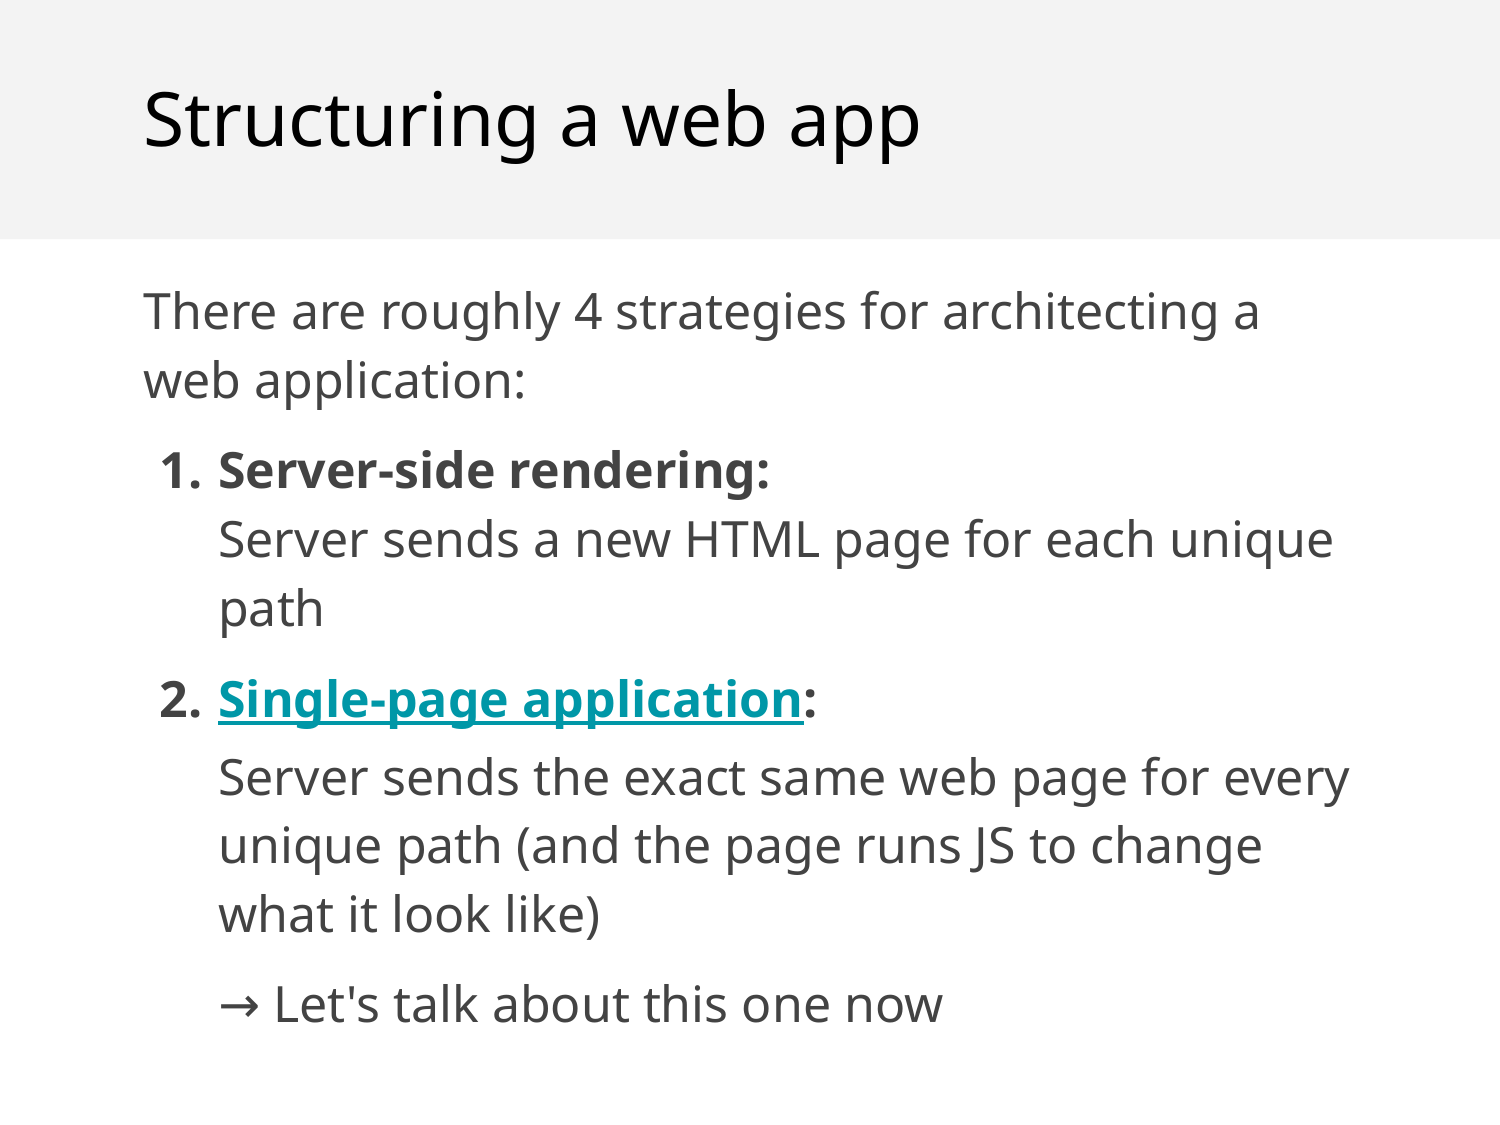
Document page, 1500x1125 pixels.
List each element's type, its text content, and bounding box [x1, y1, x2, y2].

title Structuring a web app [128, 56, 1372, 183]
list There are roughly 4 strategies for architecting a web application: Server-side rendering: Server sends a new HTML page for each unique path Single-page application: Server sends the exact same web page for every unique path (and the page runs JS to change what it look like) → Let's talk about this one now [128, 255, 1372, 1004]
